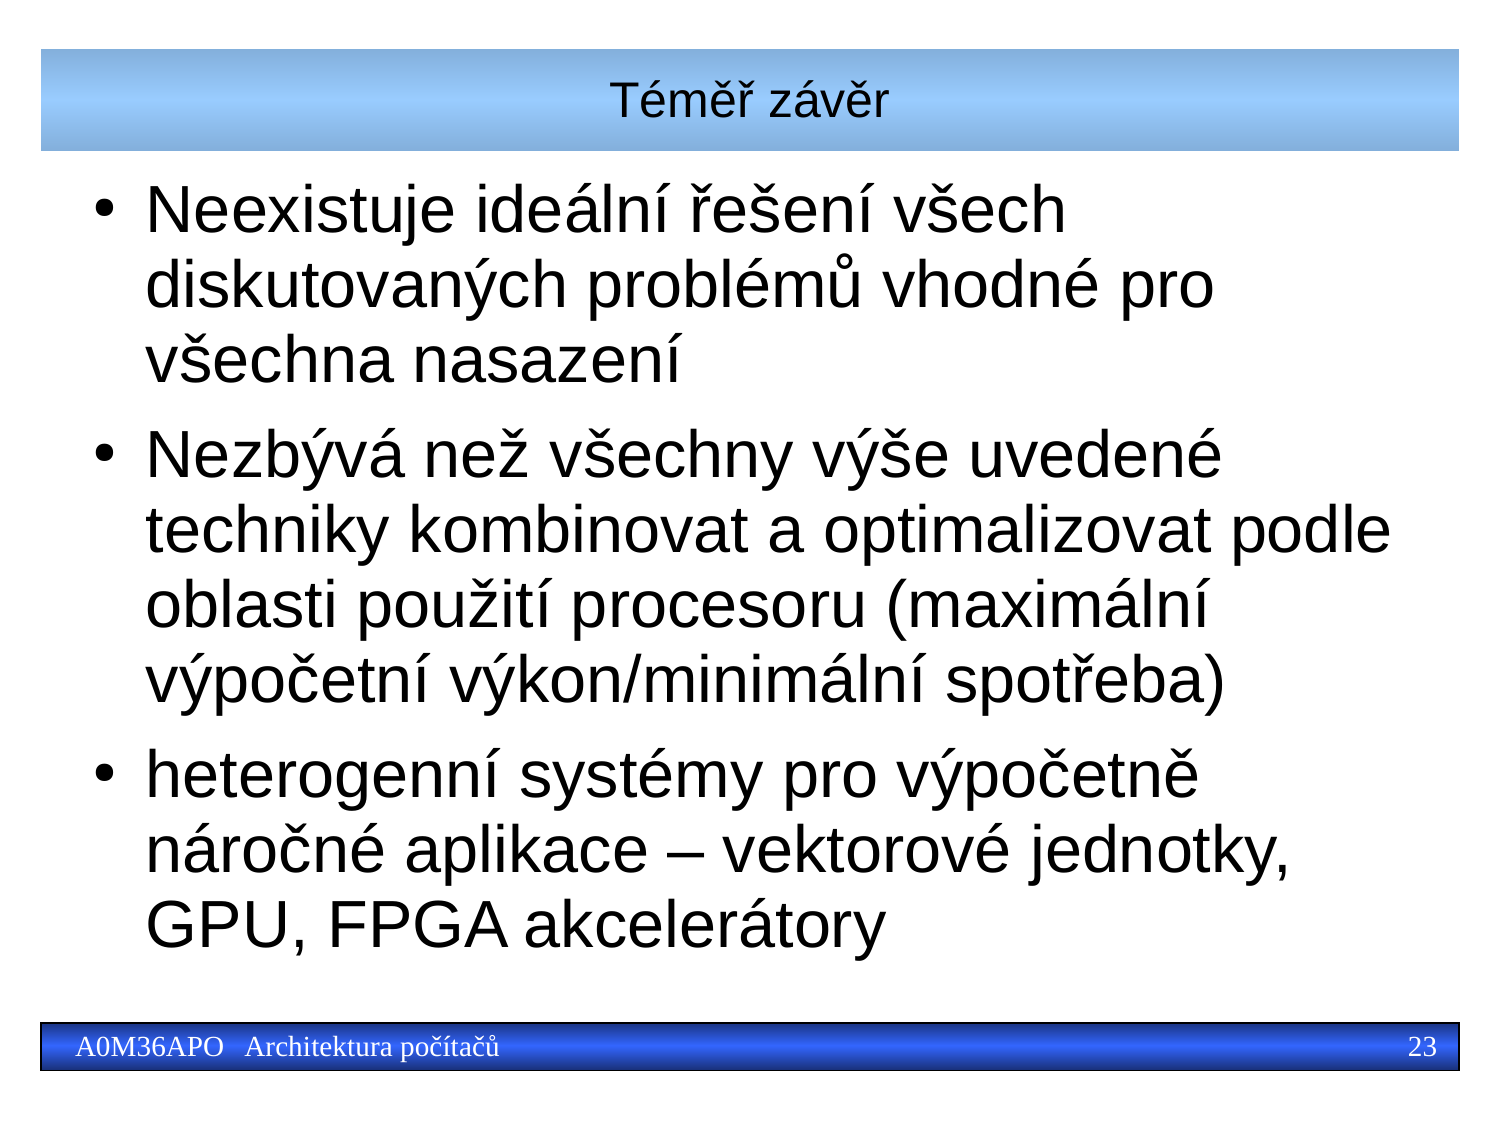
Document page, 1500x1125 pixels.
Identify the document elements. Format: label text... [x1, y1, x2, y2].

list Neexistuje ideální řešení všech diskutovaných problémů vhodné pro všechna nasazení Nezbývá než všechny výše uvedené techniky kombinovat a optimalizovat podle oblasti použití procesoru (maximální výpočetní výkon/minimální spotřeba) heterogenní systémy pro výpočetně náročné aplikace – vektorové jednotky, GPU, FPGA akcelerátory [75, 172, 1426, 1000]
title Téměř závěr [41, 49, 1459, 151]
